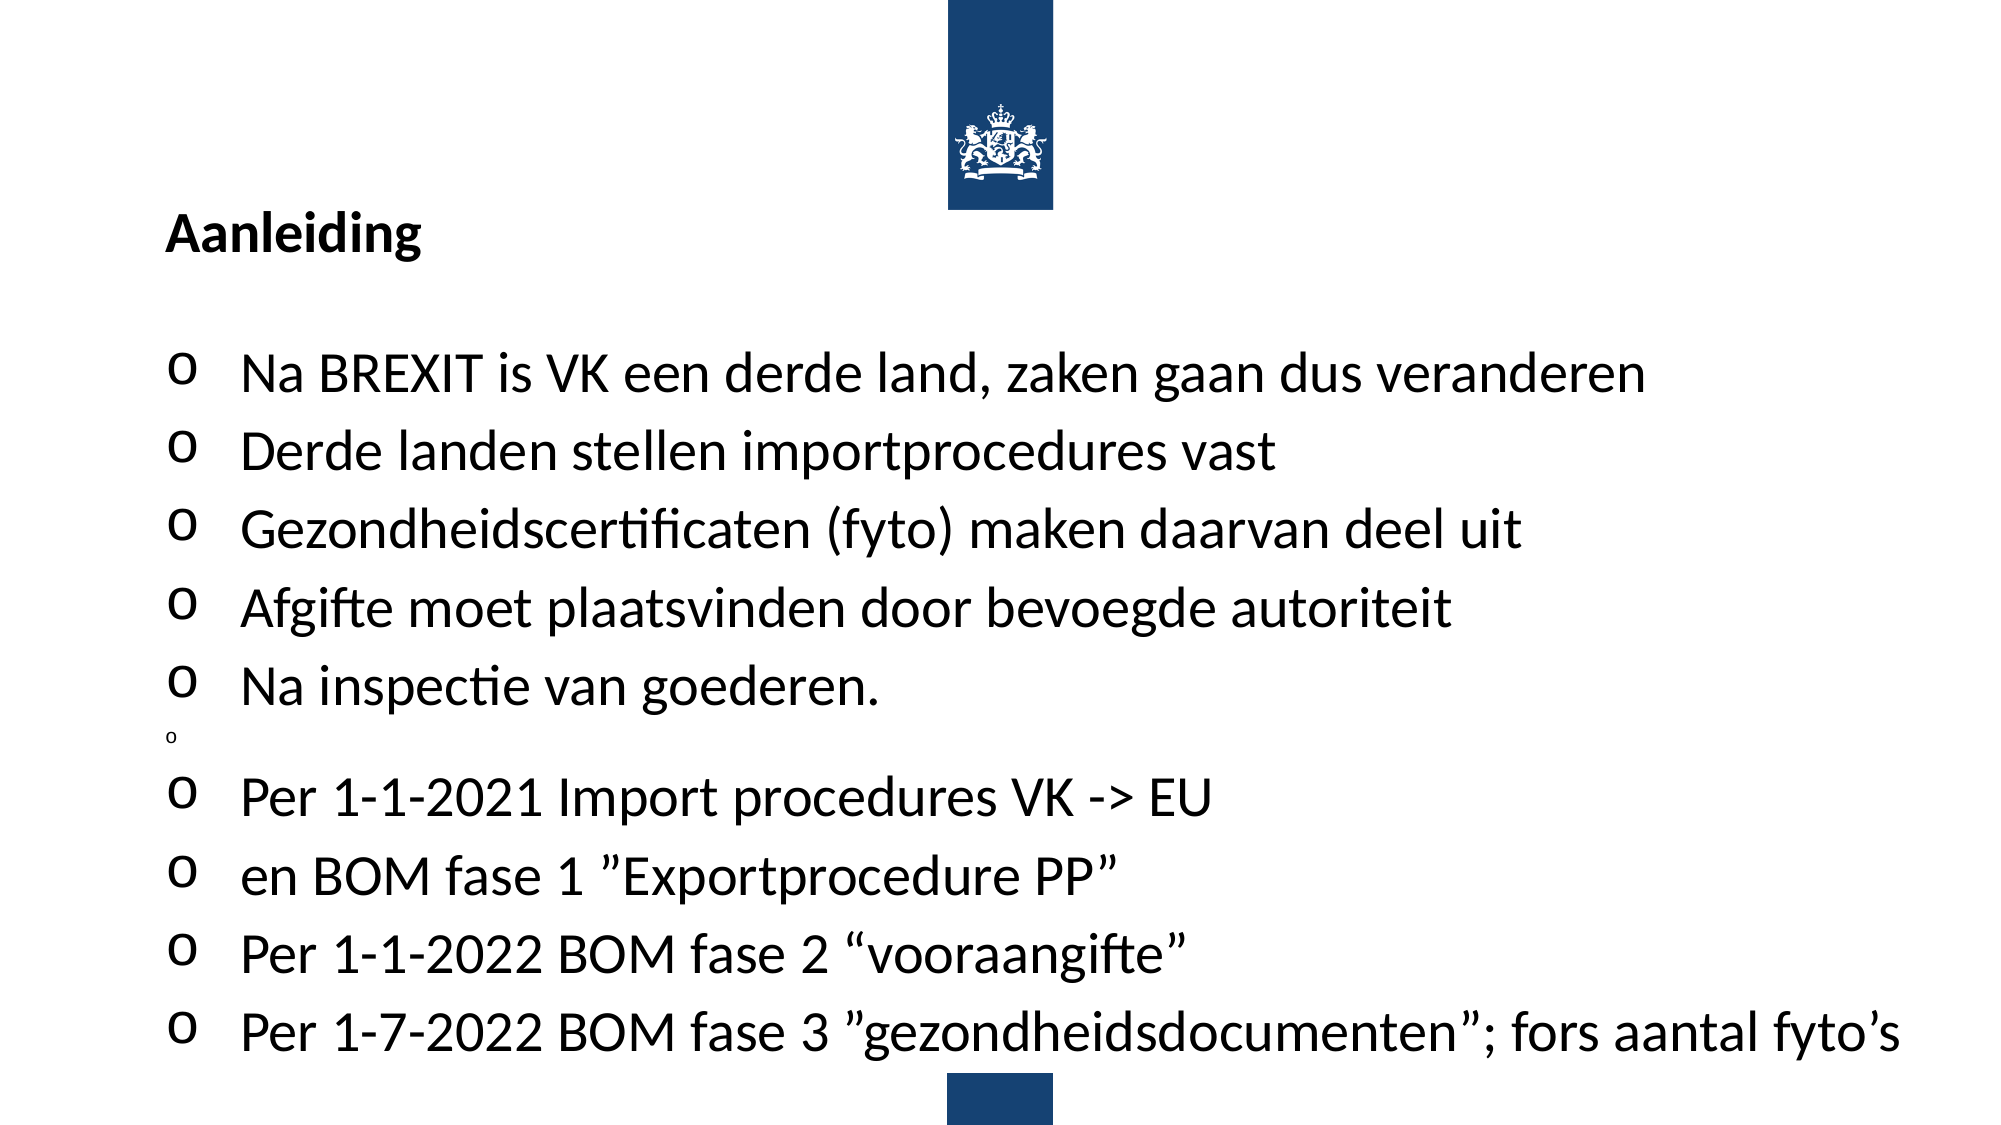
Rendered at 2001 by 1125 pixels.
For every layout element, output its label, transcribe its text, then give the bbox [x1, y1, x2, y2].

text_box Aanleiding Na BREXIT is VK een derde land, zaken gaan dus veranderen Derde landen stellen importprocedures vast Gezondheidscertificaten (fyto) maken daarvan deel uit Afgifte moet plaatsvinden door bevoegde autoriteit Na inspectie van goederen. Per 1-1-2021 Import procedures VK -> EU en BOM fase 1 ”Exportprocedure PP” Per 1-1-2022 BOM fase 2 “vooraangifte” Per 1-7-2022 BOM fase 3 ”gezondheidsdocumenten”; fors aantal fyto’s [150, 186, 1925, 1071]
